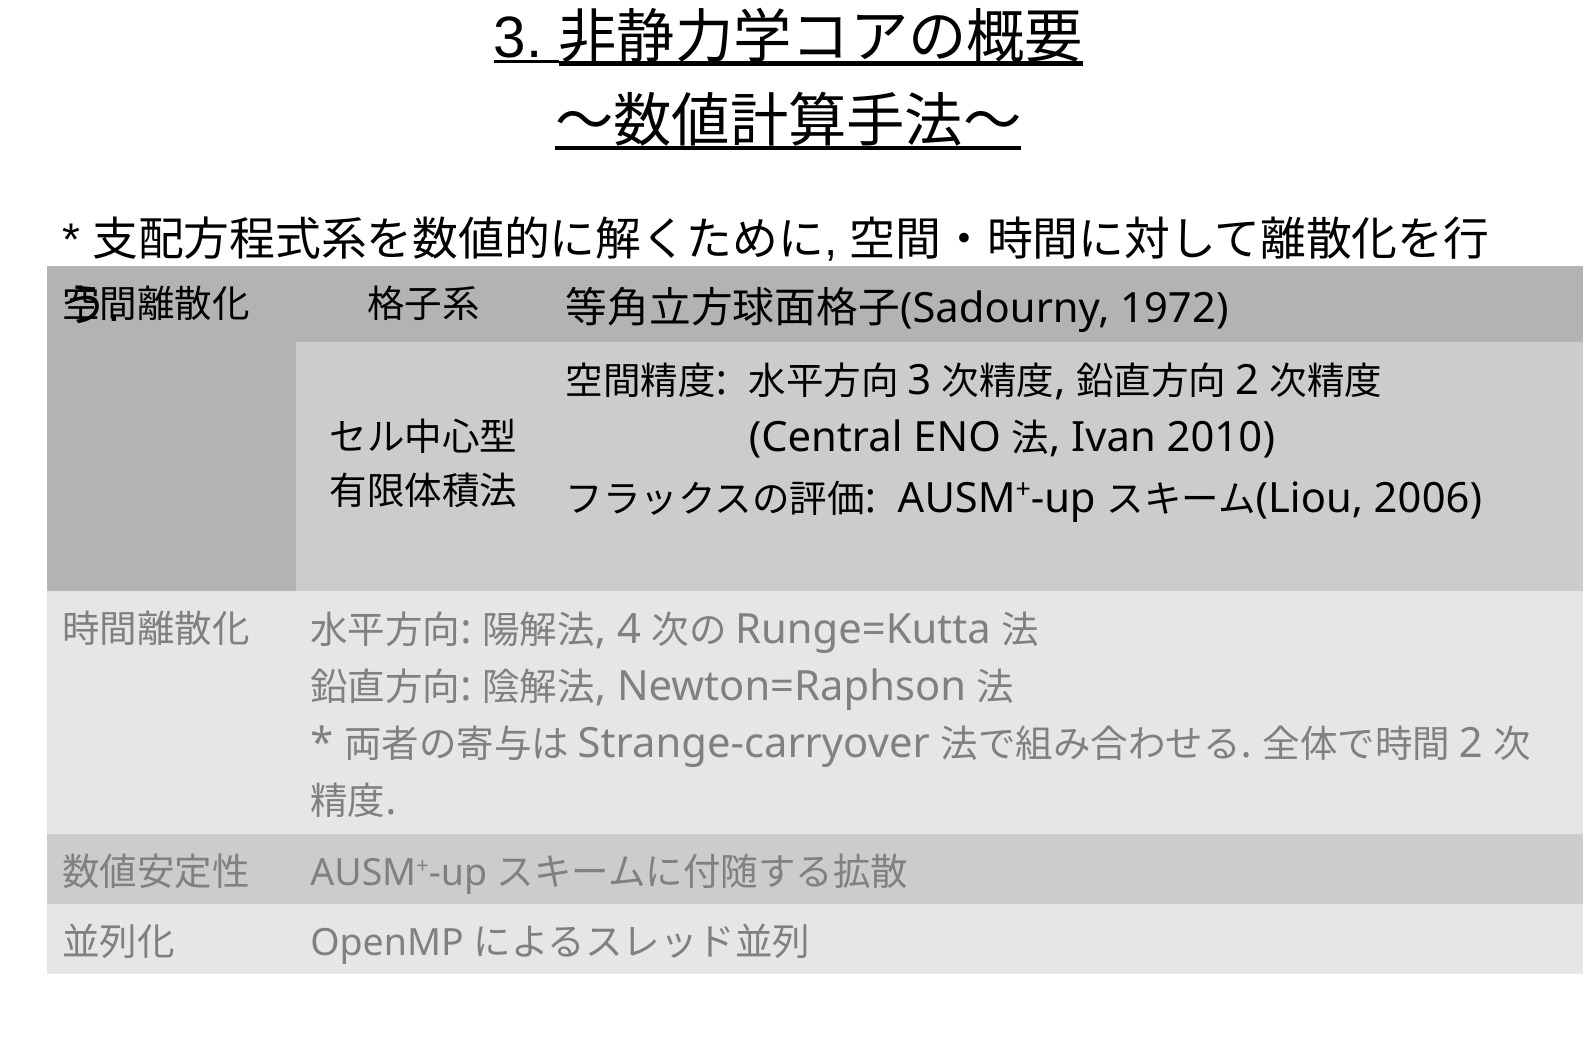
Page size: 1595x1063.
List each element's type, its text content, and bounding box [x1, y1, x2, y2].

table_cell 数値安定性 [47, 834, 296, 904]
table_cell 並列化 [47, 904, 296, 974]
table_cell 水平方向: 陽解法, 4 次の Runge=Kutta 法 鉛直方向: 陰解法, Newton=Raphson 法 * 両者の寄与は Strange-carryover 法で組み合わせる. 全体で時間 2 次精度. [296, 591, 1583, 834]
table_cell セル中心型 有限体積法 [296, 342, 551, 591]
table_cell 空間精度: 水平方向 3 次精度, 鉛直方向 2 次精度 (Central ENO 法, Ivan 2010) フラックスの評価: AUSM+-up スキーム(Liou, 2006) [551, 342, 1583, 591]
title 3. 非静力学コアの概要 〜数値計算手法〜 [70, 0, 1506, 148]
table_header 等角立方球面格子(Sadourny, 1972) [551, 266, 1583, 342]
table_cell 時間離散化 [47, 591, 296, 834]
text_box * 支配方程式系を数値的に解くために, 空間・時間に対して離散化を行う. [47, 194, 1506, 261]
table_cell AUSM+-up スキームに付随する拡散 [296, 834, 1583, 904]
table_header 空間離散化 [47, 266, 296, 591]
table_header 格子系 [296, 266, 551, 342]
table_cell OpenMP によるスレッド並列 [296, 904, 1583, 974]
